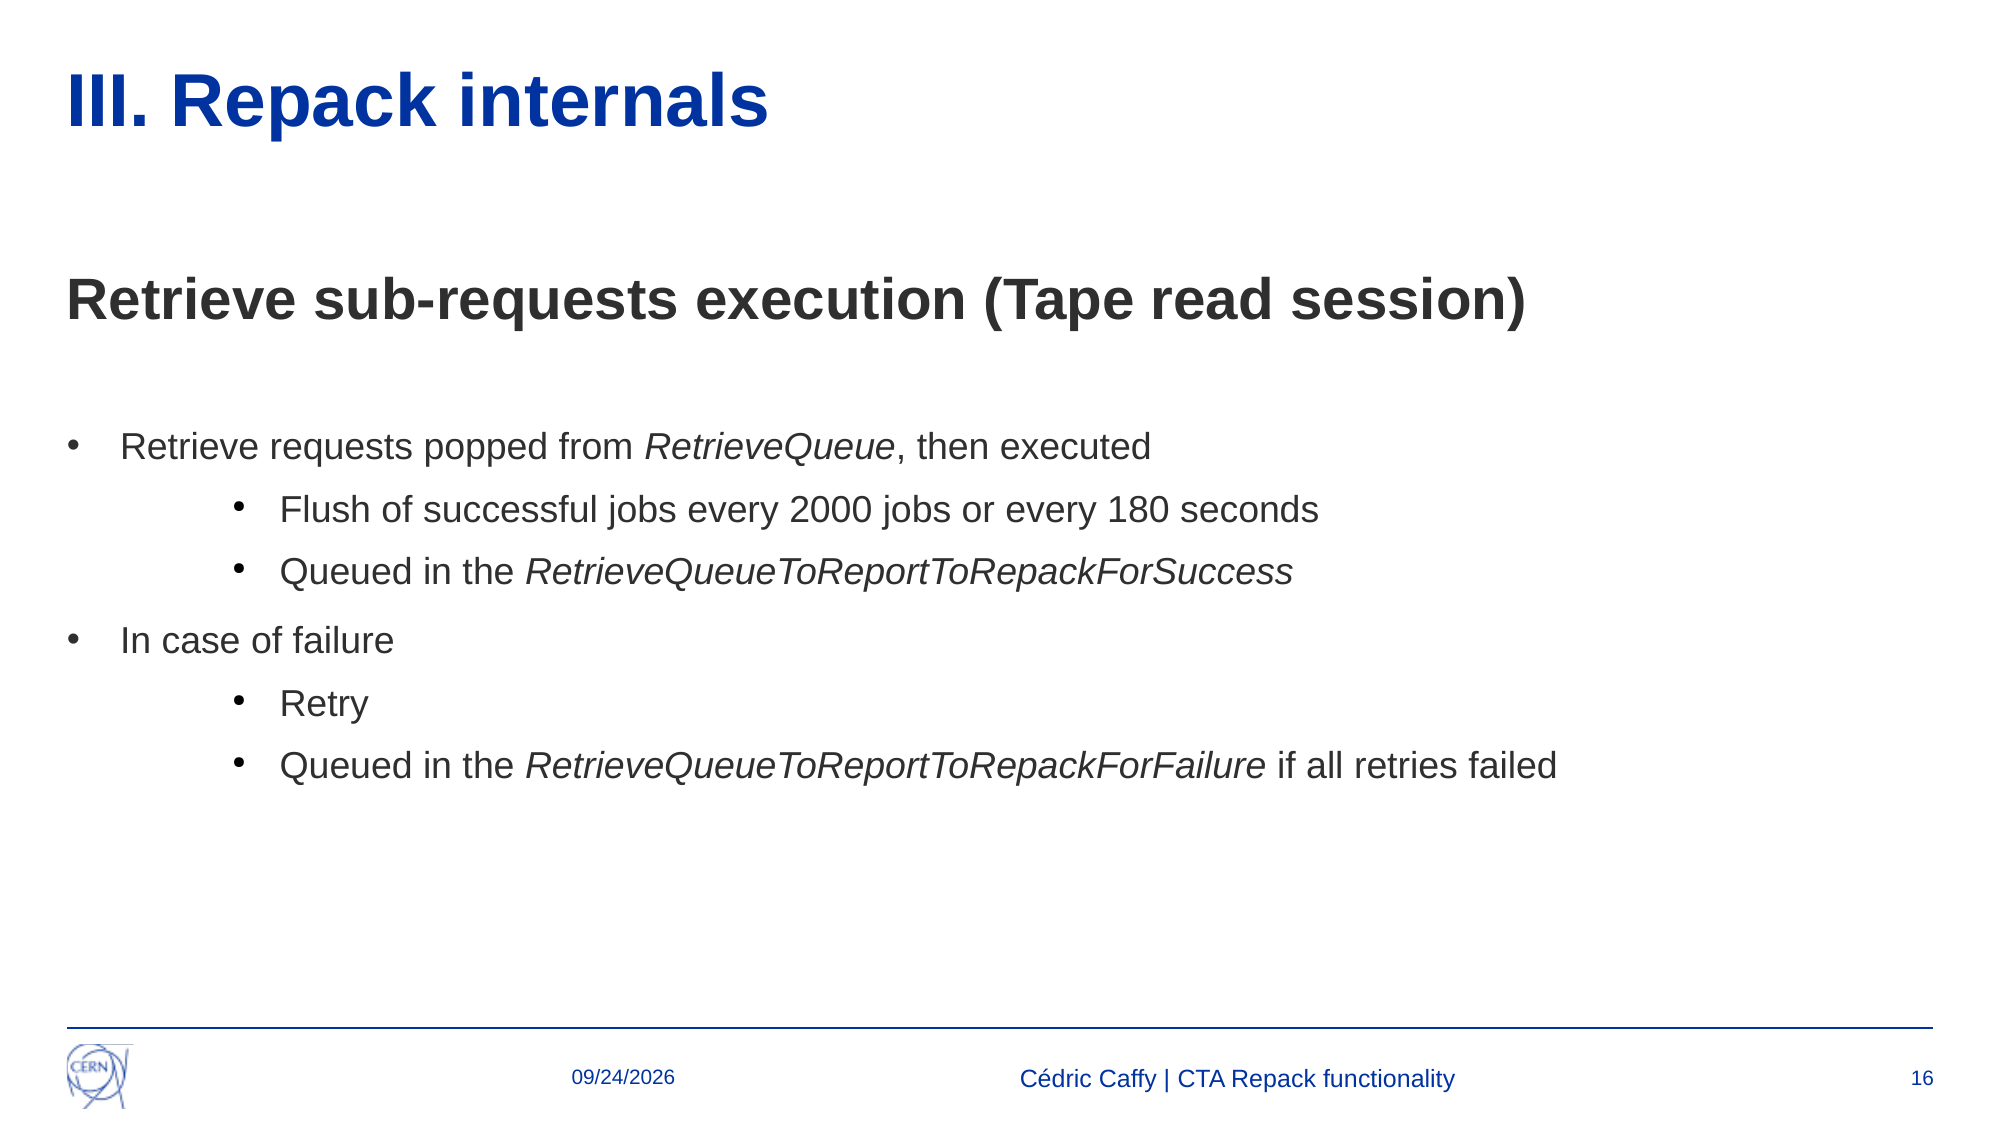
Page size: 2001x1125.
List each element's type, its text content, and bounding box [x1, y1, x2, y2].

slide_number 10/01/2020 [571, 1046, 676, 1107]
title III. Repack internals [66, 61, 1933, 237]
slide_number <number> [1822, 1047, 1934, 1108]
footer Cédric Caffy | CTA Repack functionality [698, 1047, 1777, 1108]
list Retrieve sub-requests execution (Tape read session) Retrieve requests popped from RetrieveQueue, then executed Flush of successful jobs every 2000 jobs or every 180 seconds Queued in the RetrieveQueueToReportToRepackForSuccess In case of failure Retry Queued in the RetrieveQueueToReportToRepackForFailure if all retries failed [66, 261, 1951, 1018]
